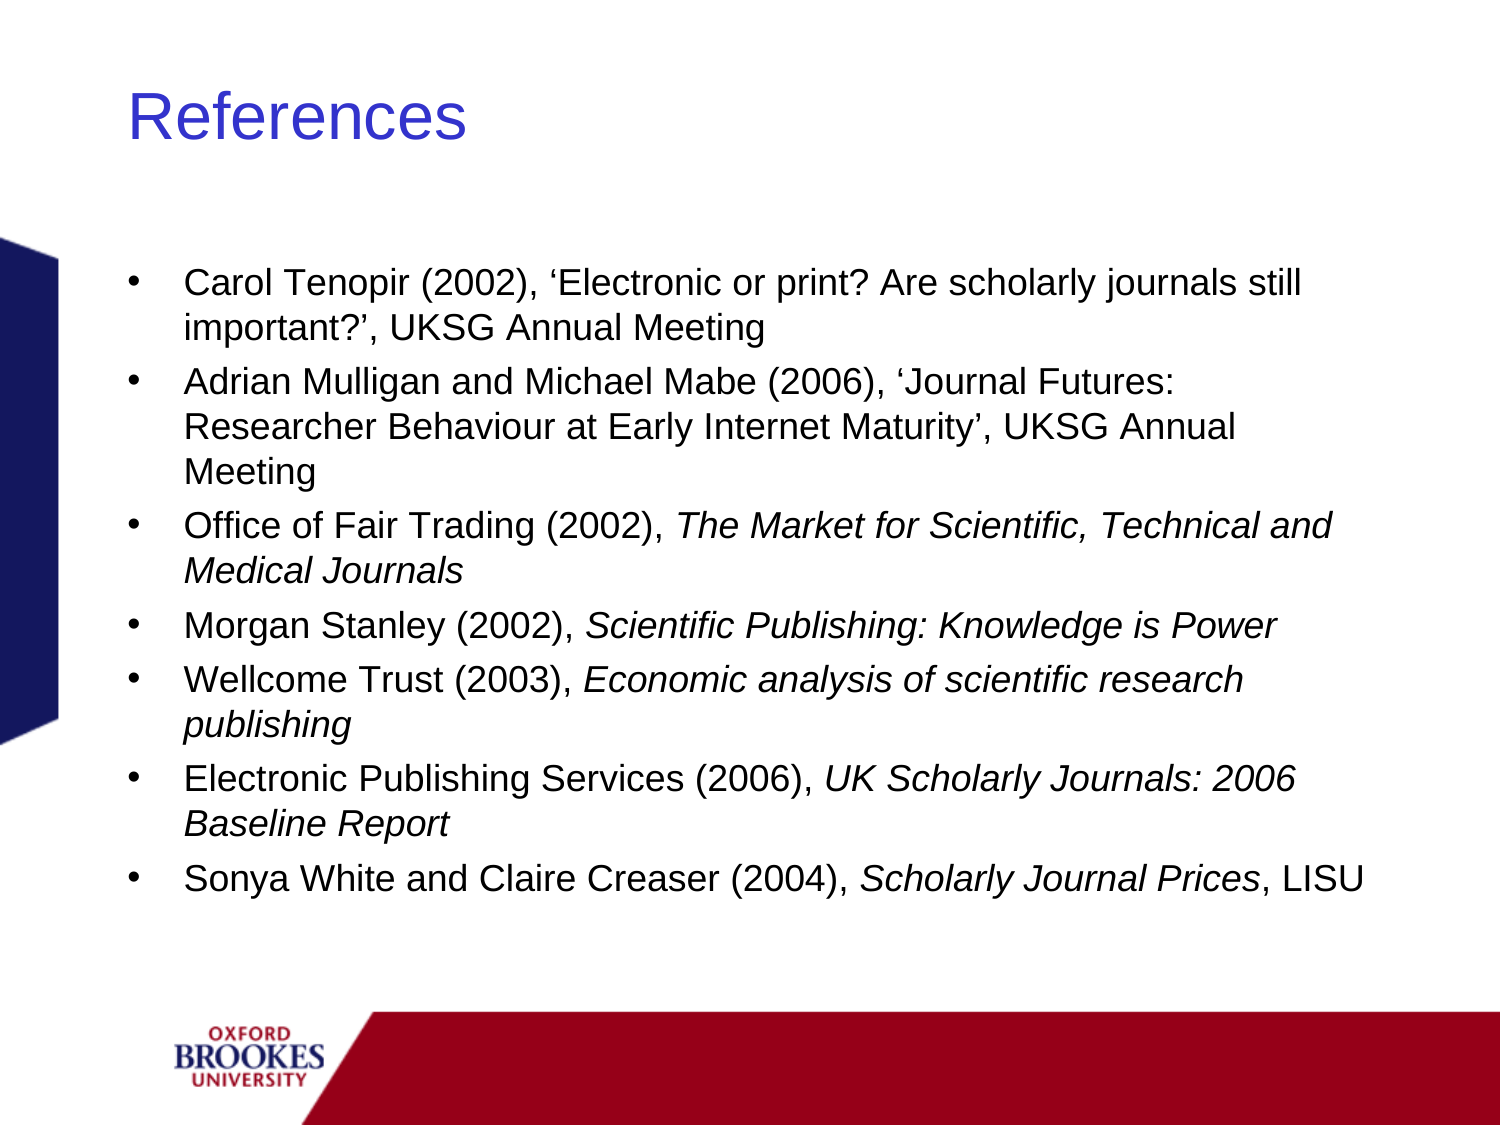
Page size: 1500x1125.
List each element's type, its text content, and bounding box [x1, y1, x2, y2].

title References [112, 56, 1388, 170]
picture [0, 0, 1500, 1125]
list Carol Tenopir (2002), ‘Electronic or print? Are scholarly journals still important?’, UKSG Annual Meeting Adrian Mulligan and Michael Mabe (2006), ‘Journal Futures: Researcher Behaviour at Early Internet Maturity’, UKSG Annual Meeting Office of Fair Trading (2002), The Market for Scientific, Technical and Medical Journals Morgan Stanley (2002), Scientific Publishing: Knowledge is Power Wellcome Trust (2003), Economic analysis of scientific research publishing Electronic Publishing Services (2006), UK Scholarly Journals: 2006 Baseline Report Sonya White and Claire Creaser (2004), Scholarly Journal Prices, LISU [112, 249, 1388, 1001]
